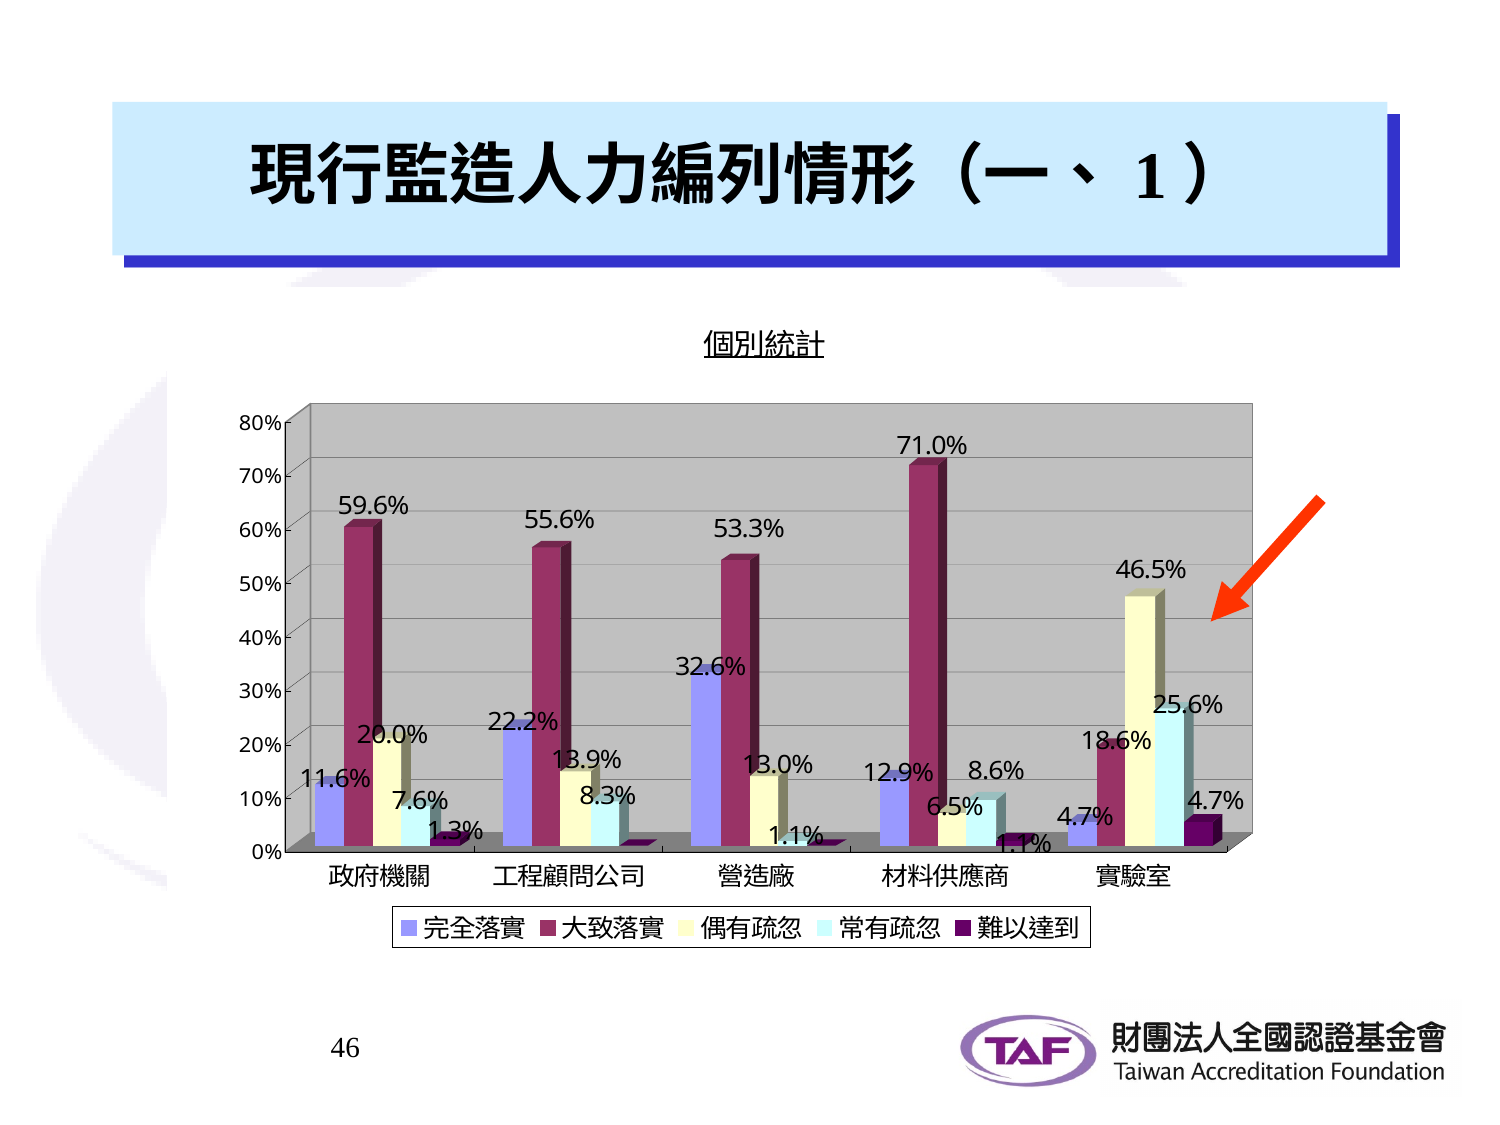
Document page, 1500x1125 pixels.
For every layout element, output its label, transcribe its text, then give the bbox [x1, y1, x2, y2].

text_box <編號> [199, 1021, 376, 1125]
picture [937, 999, 1462, 1097]
title 現行監造人力編列情形（一、1） [112, 101, 1388, 256]
picture [159, 278, 1329, 988]
